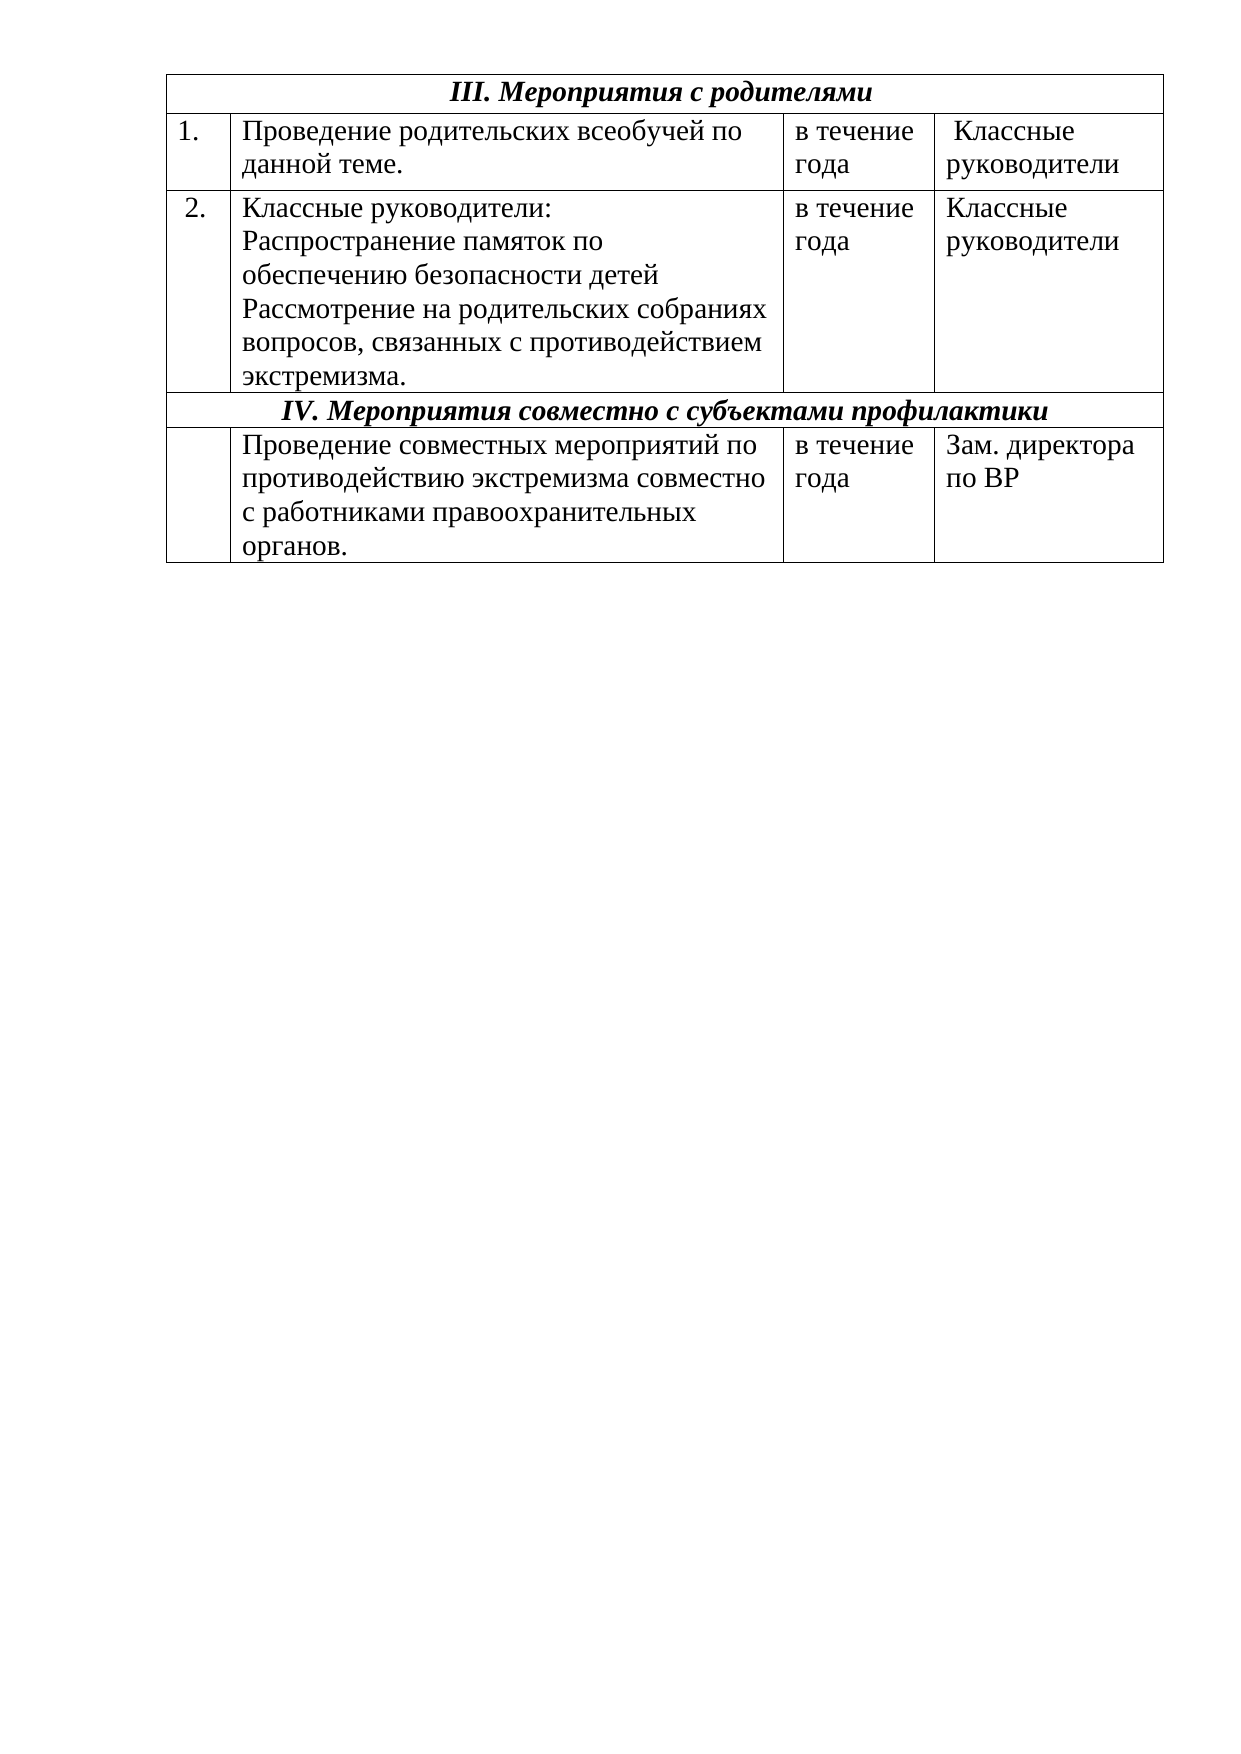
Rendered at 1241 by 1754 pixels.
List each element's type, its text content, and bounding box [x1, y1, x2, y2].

text_box руководители [946, 224, 1127, 259]
text_box года [795, 147, 858, 181]
text_box [166, 74, 1164, 590]
text_box 1. [177, 114, 207, 147]
text_box органов. [242, 528, 363, 562]
text_box обеспечению безопасности детей [242, 258, 675, 292]
text_box IV. Мероприятия совместно с субъектами профилактики [281, 394, 1060, 427]
text_box по ВР [946, 461, 1028, 496]
text_box в течение [795, 428, 922, 462]
text_box Рассмотрение на родительских собраниях [242, 292, 776, 326]
text_box Проведение родительских всеобучей по [242, 114, 751, 147]
text_box руководители [946, 147, 1127, 181]
text_box Распространение памяток по [242, 224, 612, 258]
text_box года [795, 224, 858, 259]
text_box данной теме. [242, 147, 419, 181]
text_box года [795, 461, 858, 496]
text_box Проведение совместных мероприятий по [242, 428, 766, 461]
text_box Классные [946, 191, 1076, 224]
text_box вопросов, связанных с противодействием [242, 325, 771, 359]
text_box с работниками правоохранительных [242, 495, 705, 529]
text_box в течение [795, 114, 922, 147]
text_box в течение [795, 191, 922, 225]
text_box III. Мероприятия с родителями [449, 75, 890, 109]
text_box Классные руководители: [242, 191, 567, 224]
text_box экстремизма. [242, 359, 422, 392]
text_box Классные [946, 114, 1083, 147]
text_box противодействию экстремизма совместно [242, 461, 774, 496]
text_box Зам. директора [946, 428, 1143, 462]
text_box 2. [177, 191, 214, 225]
